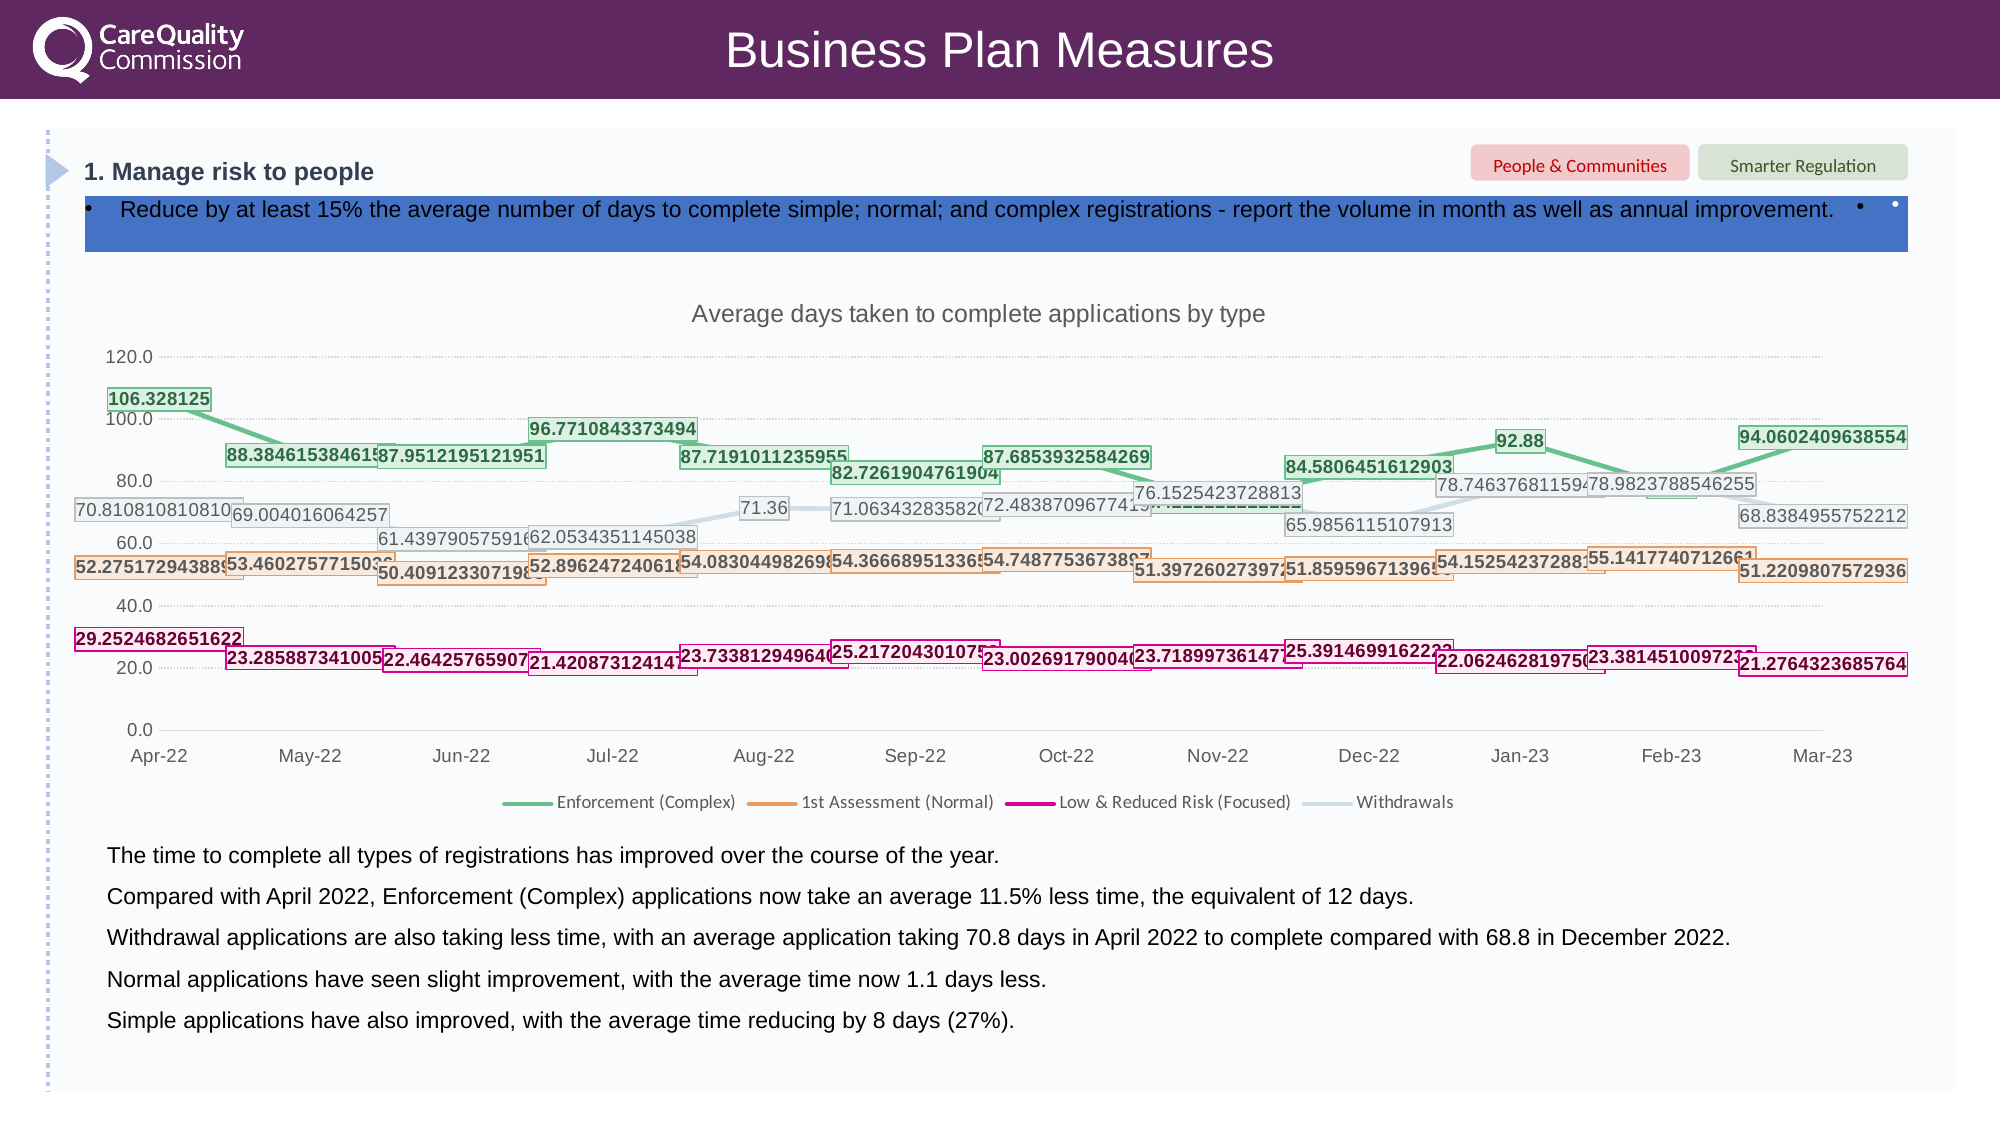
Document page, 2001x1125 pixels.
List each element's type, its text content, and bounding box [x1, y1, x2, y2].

table_header  [1848, 196, 1908, 252]
text_box Smarter Regulation [1698, 144, 1909, 181]
picture [32, 16, 245, 84]
text_box 1. Manage risk to people [69, 147, 670, 194]
chart [69, 274, 1909, 820]
text_box [0, 0, 2000, 99]
text_box The time to complete all types of registrations has improved over the course of the year. Compared with April 2022, Enforcement (Complex) applications now take an average 11.5% less time, the equivalent of 12 days. Withdrawal applications are also taking less time, with an average application taking 70.8 days in April 2022 to complete compared with 68.8 in December 2022. Normal applications have seen slight improvement, with the average time now 1.1 days less. Simple applications have also improved, with the average time reducing by 8 days (27%). [91, 819, 1952, 1038]
table_header Reduce by at least 15% the average number of days to complete simple; normal; and complex registrations - report the volume in month as well as annual improvement. [85, 196, 1848, 252]
text_box [45, 128, 1955, 1091]
text_box Business Plan Measures [641, 9, 1358, 86]
text_box People & Communities [1470, 144, 1690, 181]
